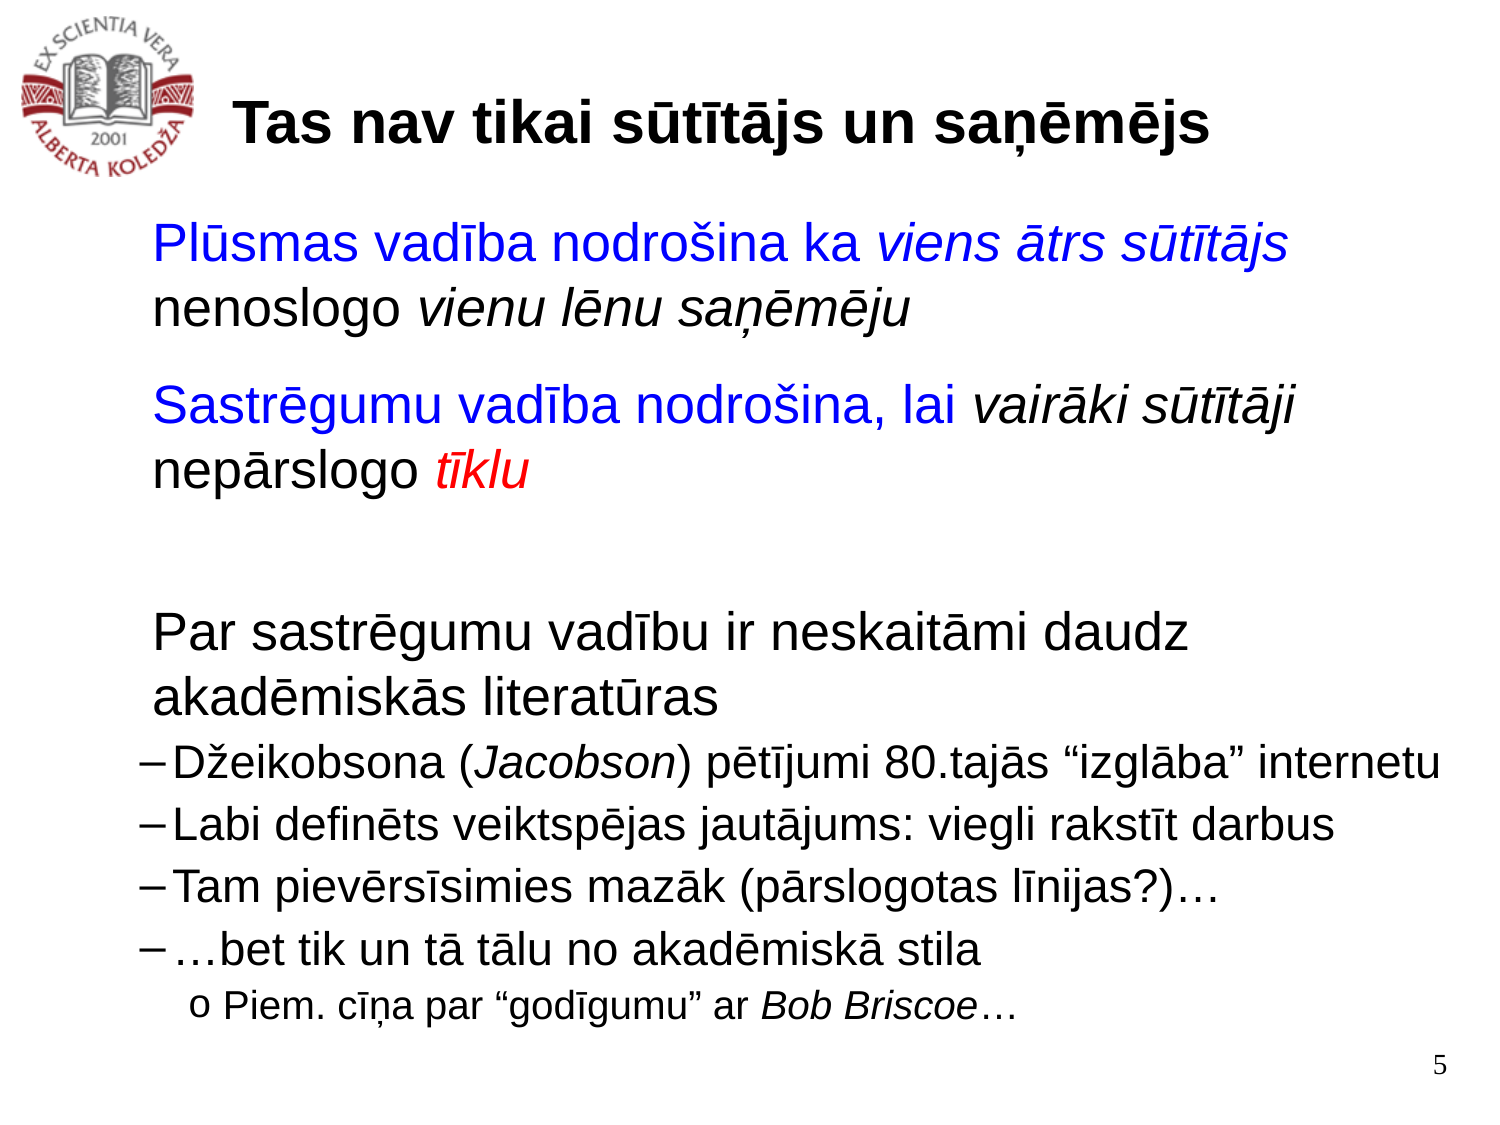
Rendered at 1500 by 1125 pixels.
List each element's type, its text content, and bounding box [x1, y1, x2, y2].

picture [21, 16, 194, 177]
list Plūsmas vadība nodrošina ka viens ātrs sūtītājs nenoslogo vienu lēnu saņēmēju Sastrēgumu vadība nodrošina, lai vairāki sūtītāji nepārslogo tīklu Par sastrēgumu vadību ir neskaitāmi daudz akadēmiskās literatūras Džeikobsona (Jacobson) pētījumi 80.tajās “izglāba” internetu Labi definēts veiktspējas jautājums: viegli rakstīt darbus Tam pievērsīsimies mazāk (pārslogotas līnijas?)… …bet tik un tā tālu no akadēmiskā stila Piem. cīņa par “godīgumu” ar Bob Briscoe… [74, 200, 1463, 1101]
title Tas nav tikai sūtītājs un saņēmējs [50, 62, 1374, 175]
